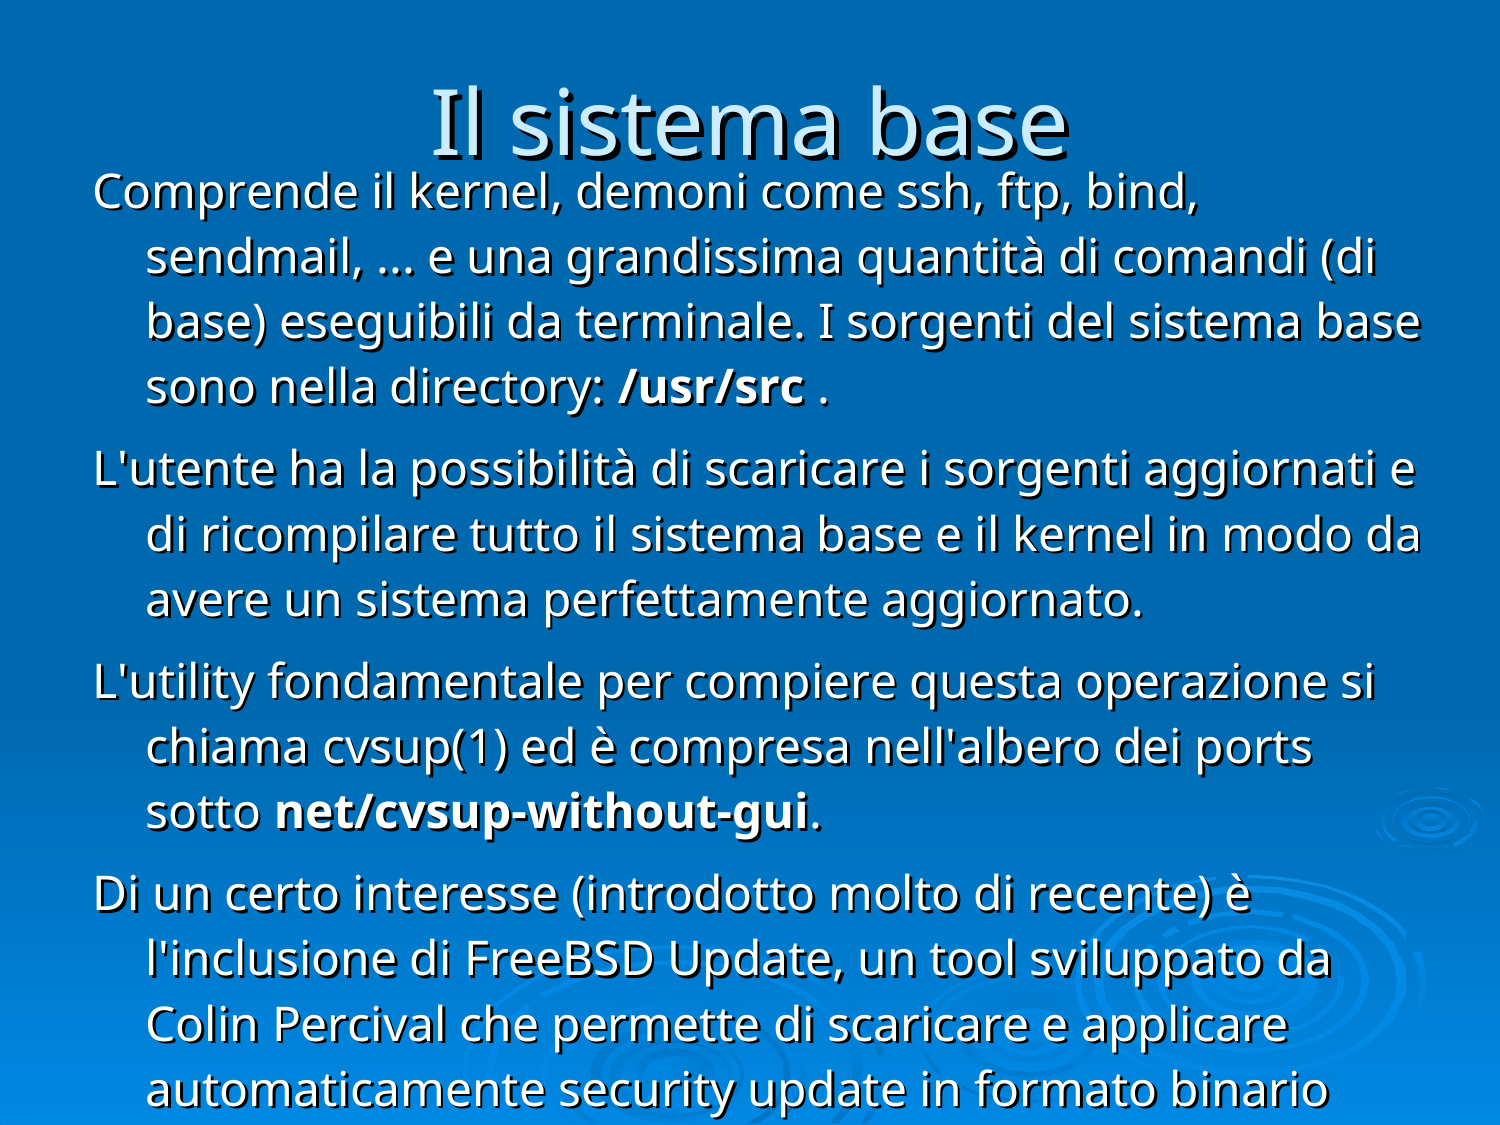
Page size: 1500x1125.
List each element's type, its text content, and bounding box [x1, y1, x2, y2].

subtitle Comprende il kernel, demoni come ssh, ftp, bind, sendmail, ... e una grandissima quantità di comandi (di base) eseguibili da terminale. I sorgenti del sistema base sono nella directory: /usr/src . L'utente ha la possibilità di scaricare i sorgenti aggiornati e di ricompilare tutto il sistema base e il kernel in modo da avere un sistema perfettamente aggiornato. L'utility fondamentale per compiere questa operazione si chiama cvsup(1) ed è compresa nell'albero dei ports sotto net/cvsup-without-gui. Di un certo interesse (introdotto molto di recente) è l'inclusione di FreeBSD Update, un tool sviluppato da Colin Percival che permette di scaricare e applicare automaticamente security update in formato binario (disponibile solo sul ramo -STABLE, per ora). [75, 213, 1425, 1125]
title Il sistema base [112, 15, 1388, 213]
